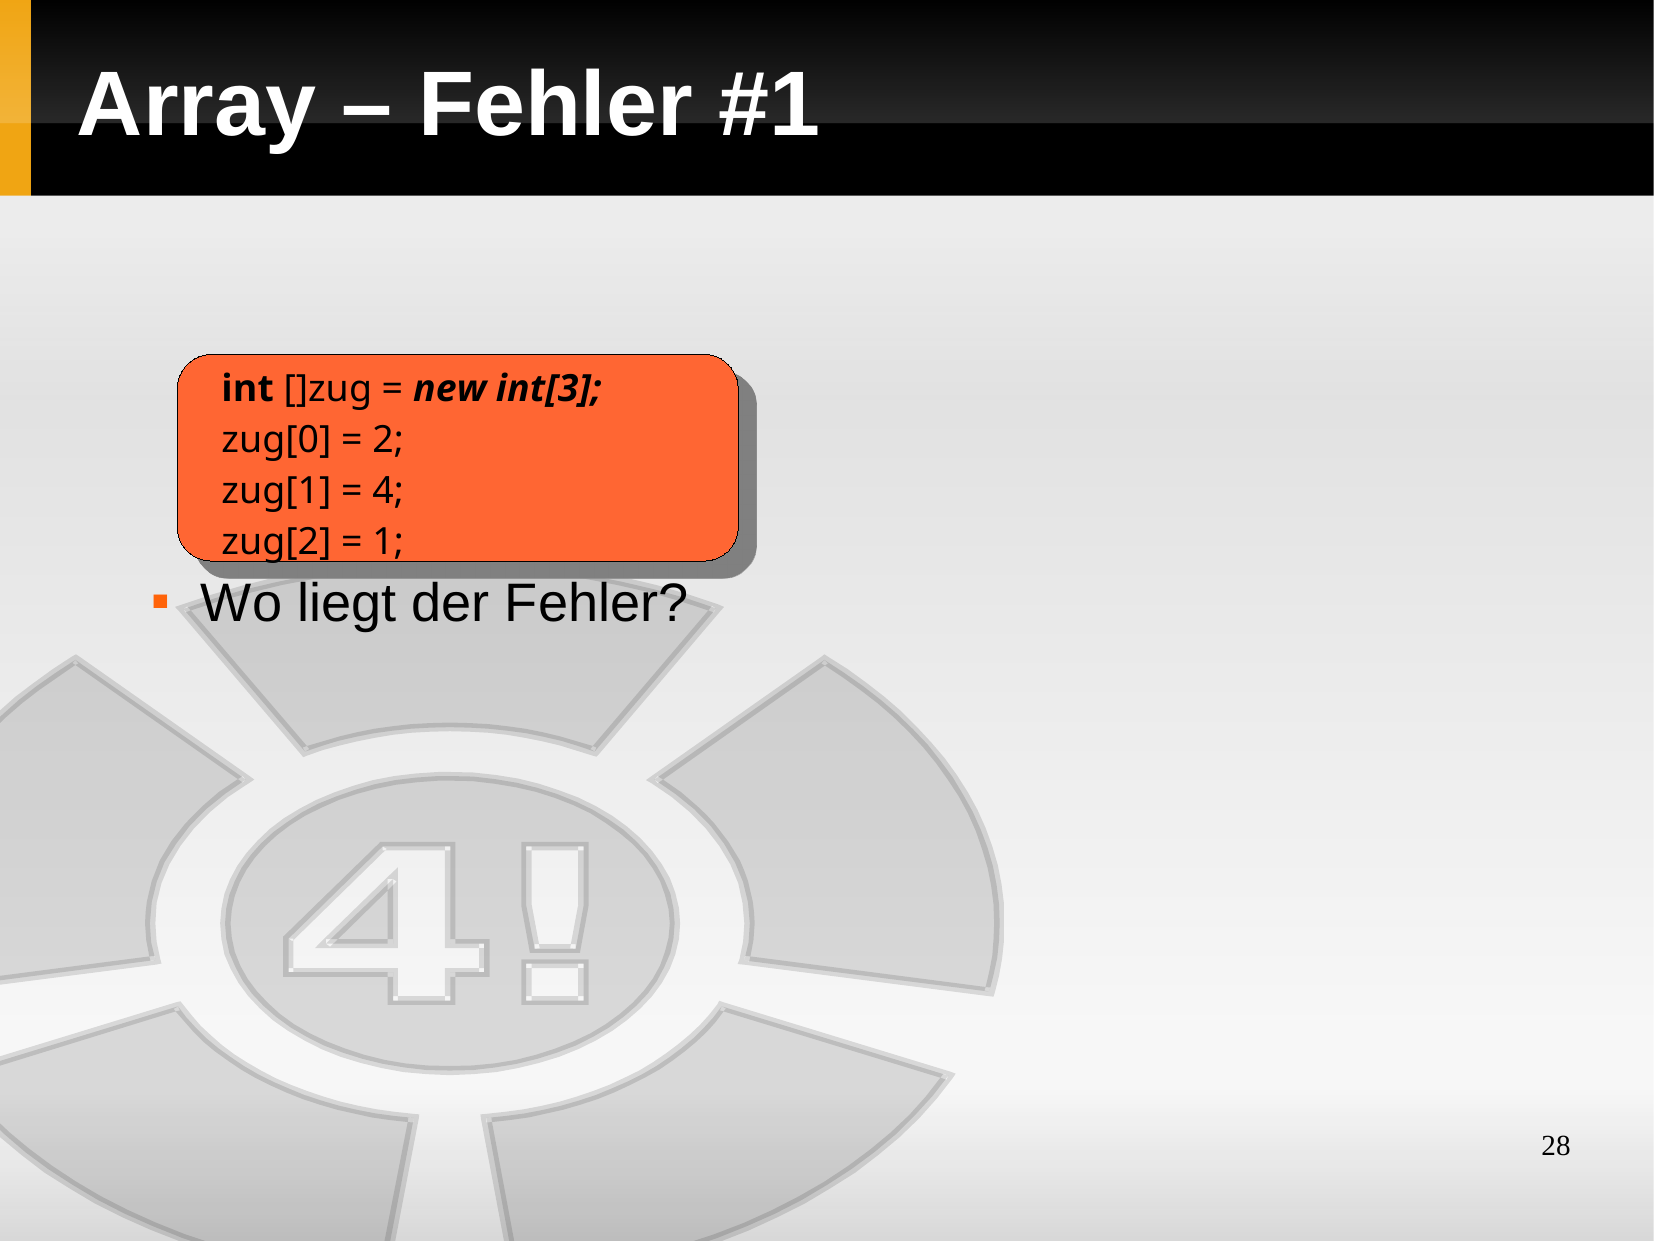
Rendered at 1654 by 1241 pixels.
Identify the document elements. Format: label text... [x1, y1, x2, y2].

picture [0, 0, 1654, 1241]
text_box [279, 354, 739, 562]
text_box [245, 544, 256, 552]
title Array – Fehler #1 [76, 7, 1565, 200]
list Wo liegt der Fehler? [59, 236, 1548, 1040]
text_box [177, 354, 279, 562]
text_box [267, 544, 279, 552]
text_box int []zug = new int[3]; zug[0] = 2; zug[1] = 4; zug[2] = 1; [206, 354, 692, 544]
